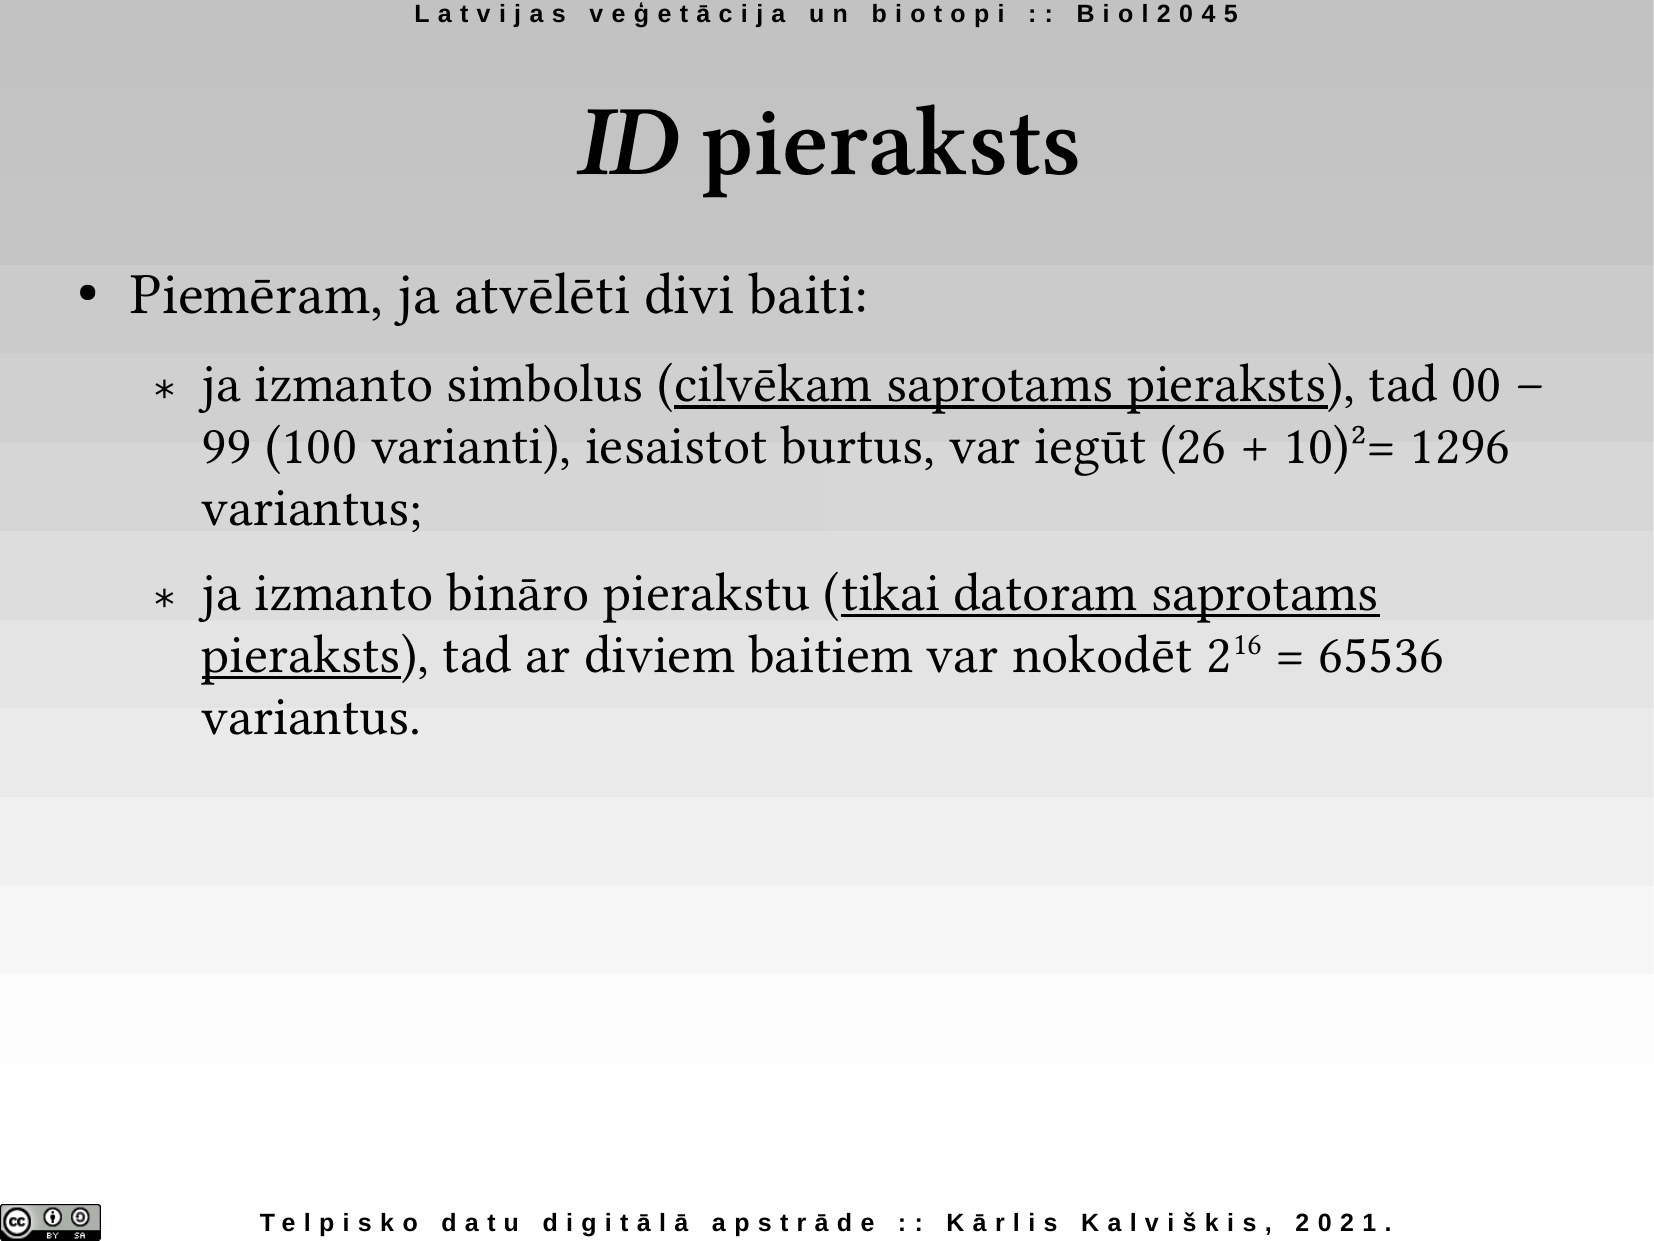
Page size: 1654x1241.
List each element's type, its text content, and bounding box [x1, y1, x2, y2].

picture [0, 0, 1654, 1241]
title ID pieraksts [59, 37, 1596, 246]
list Piemēram, ja atvēlēti divi baiti: ja izmanto simbolus (cilvēkam saprotams pieraksts), tad 00 – 99 (100 varianti), iesaistot burtus, var iegūt (26 + 10)²= 1296 variantus; ja izmanto bināro pierakstu (tikai datoram saprotams pieraksts), tad ar diviem baitiem var nokodēt 216 = 65536 variantus. [59, 261, 1596, 1175]
